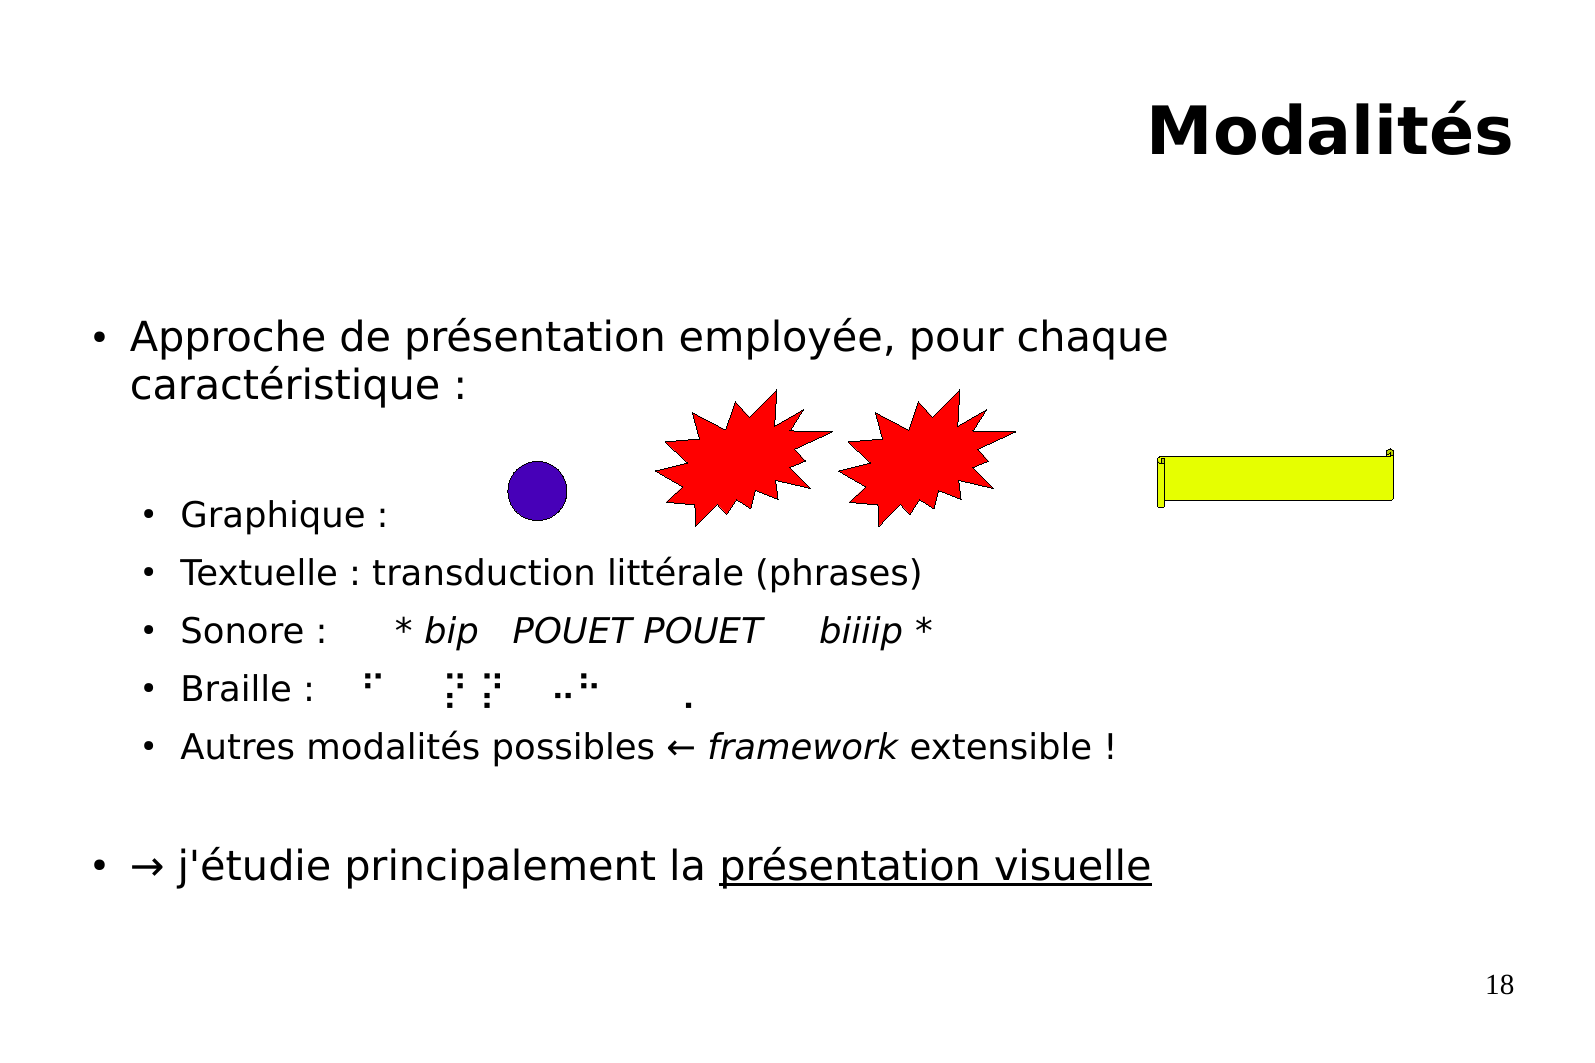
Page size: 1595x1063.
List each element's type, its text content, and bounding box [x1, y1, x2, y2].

text_box [507, 461, 567, 521]
text_box [1157, 448, 1394, 508]
title Modalités [79, 49, 1515, 213]
text_box [838, 389, 1016, 527]
list Approche de présentation employée, pour chaque caractéristique : Graphique : Textuelle : transduction littérale (phrases) Sonore : * bip POUET POUET biiiip * Braille : ⠋ ⡝ ⡝ ⠤⠓ ⡀ Autres modalités possibles ← framework extensible ! → j'étudie principalement la présentation visuelle [79, 313, 1515, 892]
text_box [655, 389, 833, 527]
